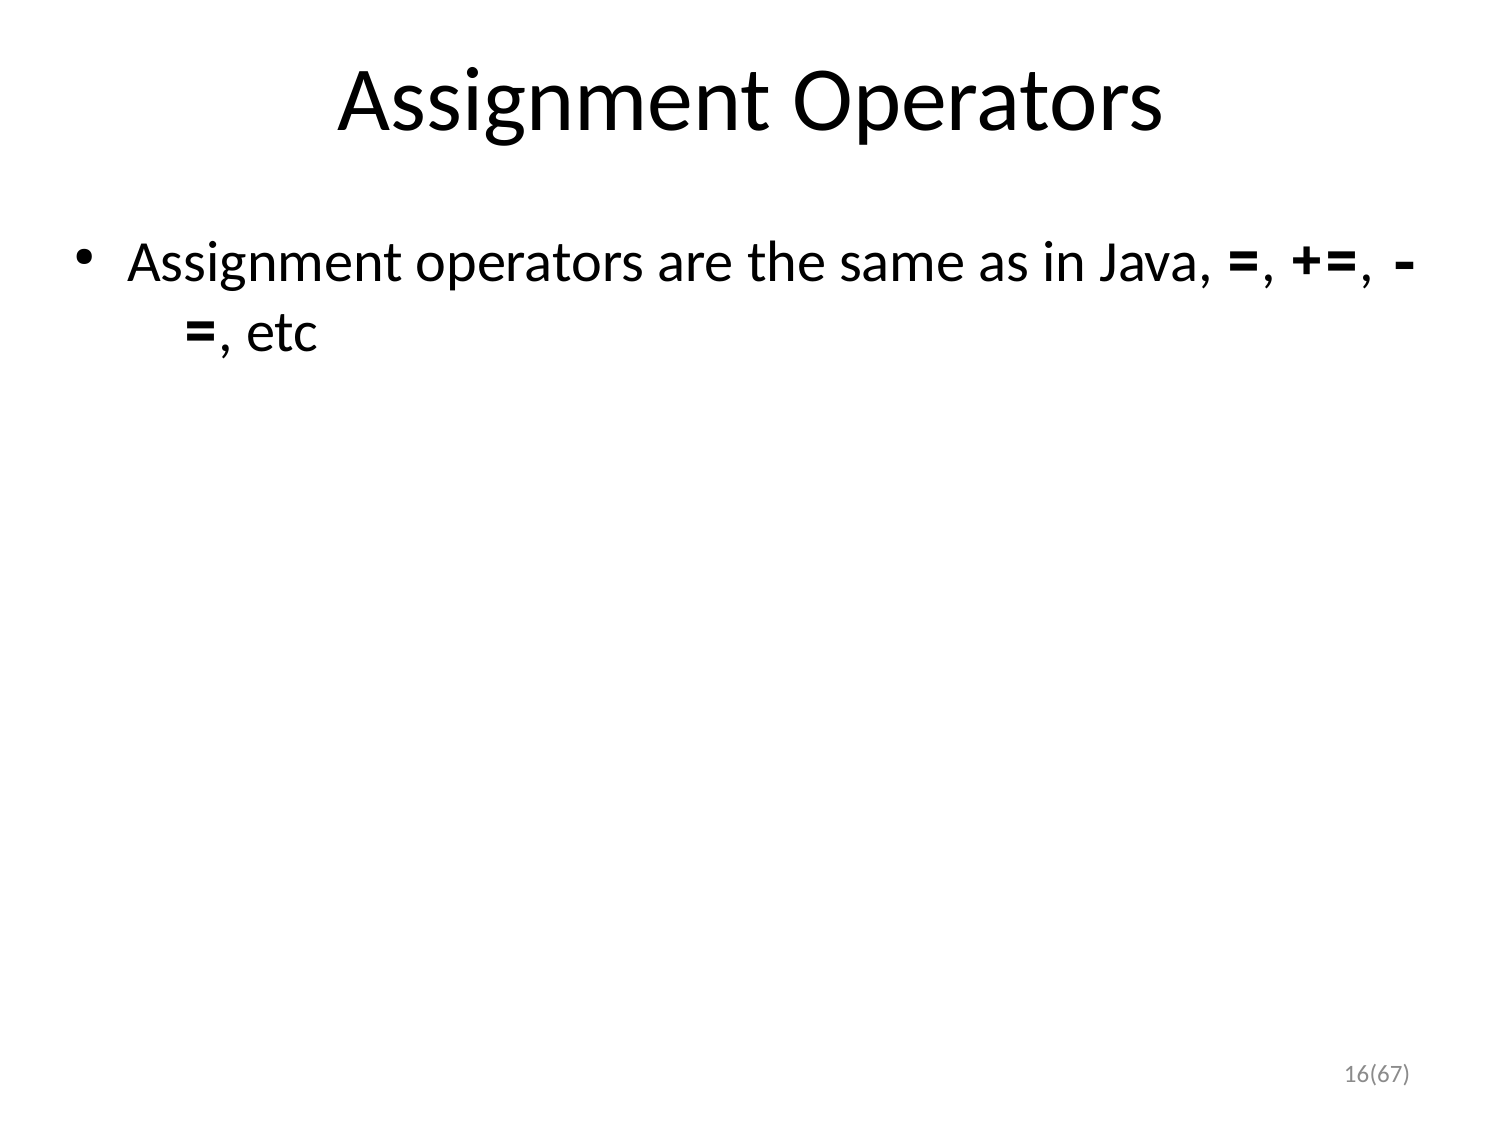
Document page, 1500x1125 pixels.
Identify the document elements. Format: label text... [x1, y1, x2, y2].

title Assignment Operators [76, 0, 1427, 188]
list Assignment operators are the same as in Java, =, +=, -=, etc [41, 215, 1471, 1125]
